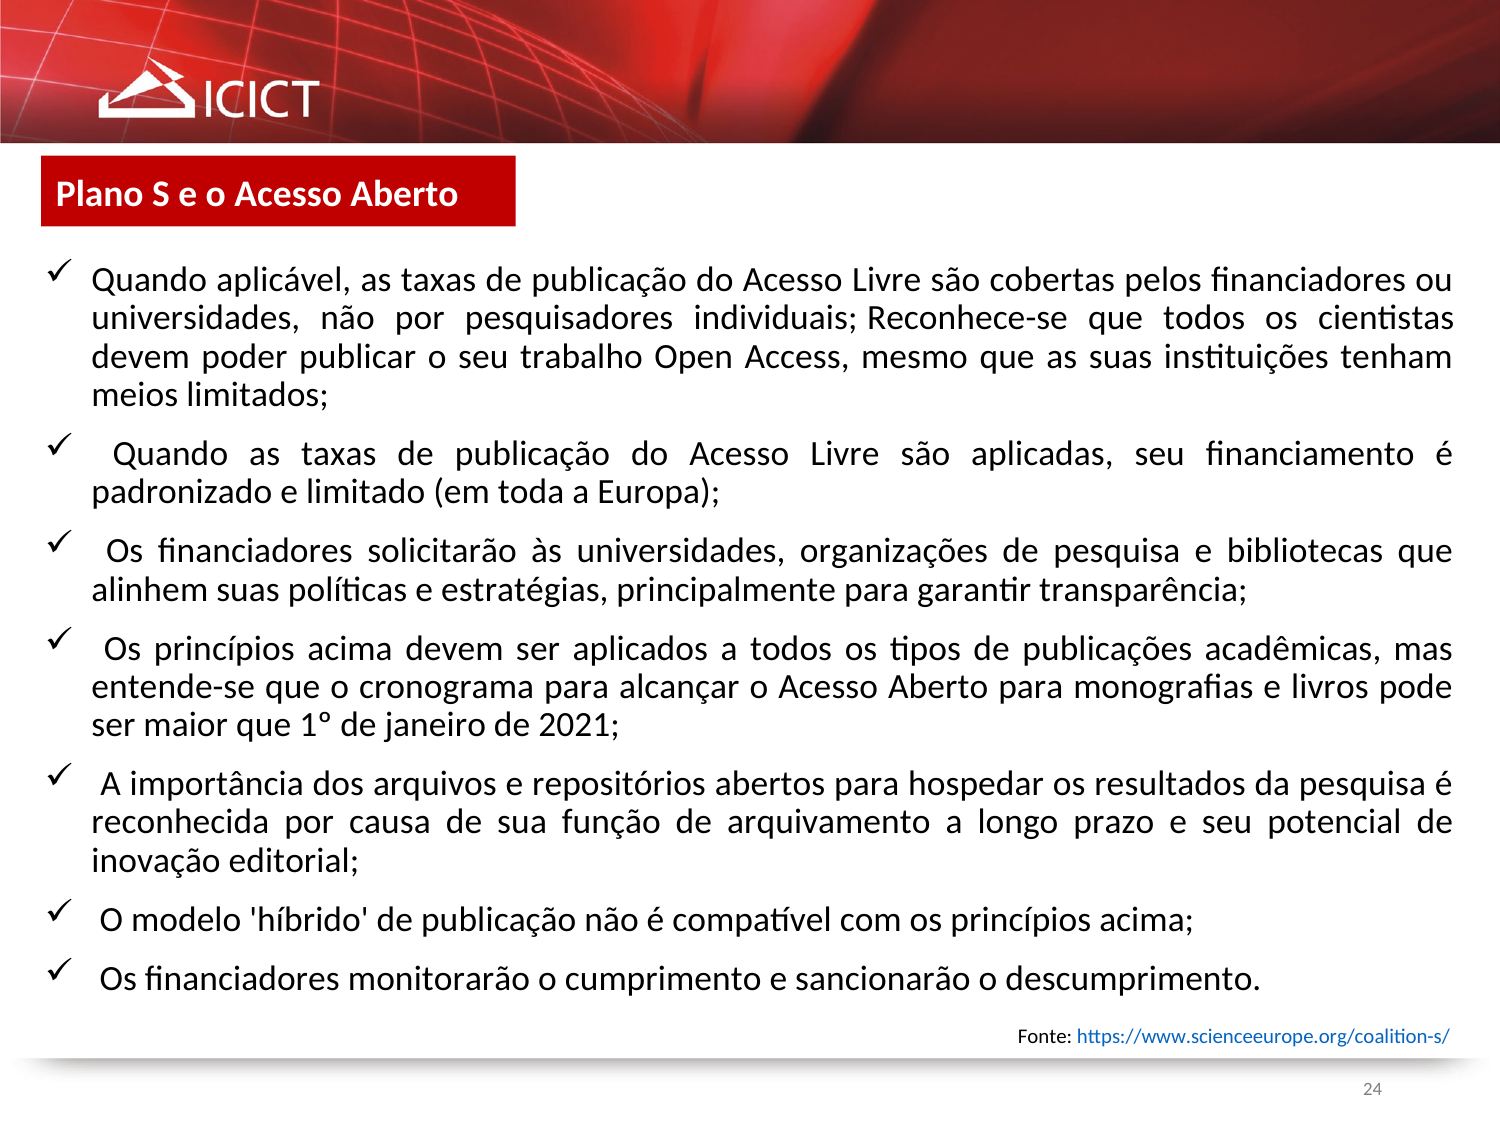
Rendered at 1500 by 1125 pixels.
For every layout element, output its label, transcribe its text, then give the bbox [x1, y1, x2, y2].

text_box Quando aplicável, as taxas de publicação do Acesso Livre são cobertas pelos financiadores ou universidades, não por pesquisadores individuais; Reconhece-se que todos os cientistas devem poder publicar o seu trabalho Open Access, mesmo que as suas instituições tenham meios limitados; Quando as taxas de publicação do Acesso Livre são aplicadas, seu financiamento é padronizado e limitado (em toda a Europa); Os financiadores solicitarão às universidades, organizações de pesquisa e bibliotecas que alinhem suas políticas e estratégias, principalmente para garantir transparência; Os princípios acima devem ser aplicados a todos os tipos de publicações acadêmicas, mas entende-se que o cronograma para alcançar o Acesso Aberto para monografias e livros pode ser maior que 1º de janeiro de 2021; A importância dos arquivos e repositórios abertos para hospedar os resultados da pesquisa é reconhecida por causa de sua função de arquivamento a longo prazo e seu potencial de inovação editorial; O modelo 'híbrido' de publicação não é compatível com os princípios acima; Os financiadores monitorarão o cumprimento e sancionarão o descumprimento. [29, 253, 1471, 1006]
text_box Fonte: https://www.scienceeurope.org/coalition-s/ [1003, 1015, 1500, 1056]
picture [0, 0, 1500, 1125]
text_box Plano S e o Acesso Aberto [41, 155, 516, 227]
text_box <número> [1059, 1057, 1397, 1118]
